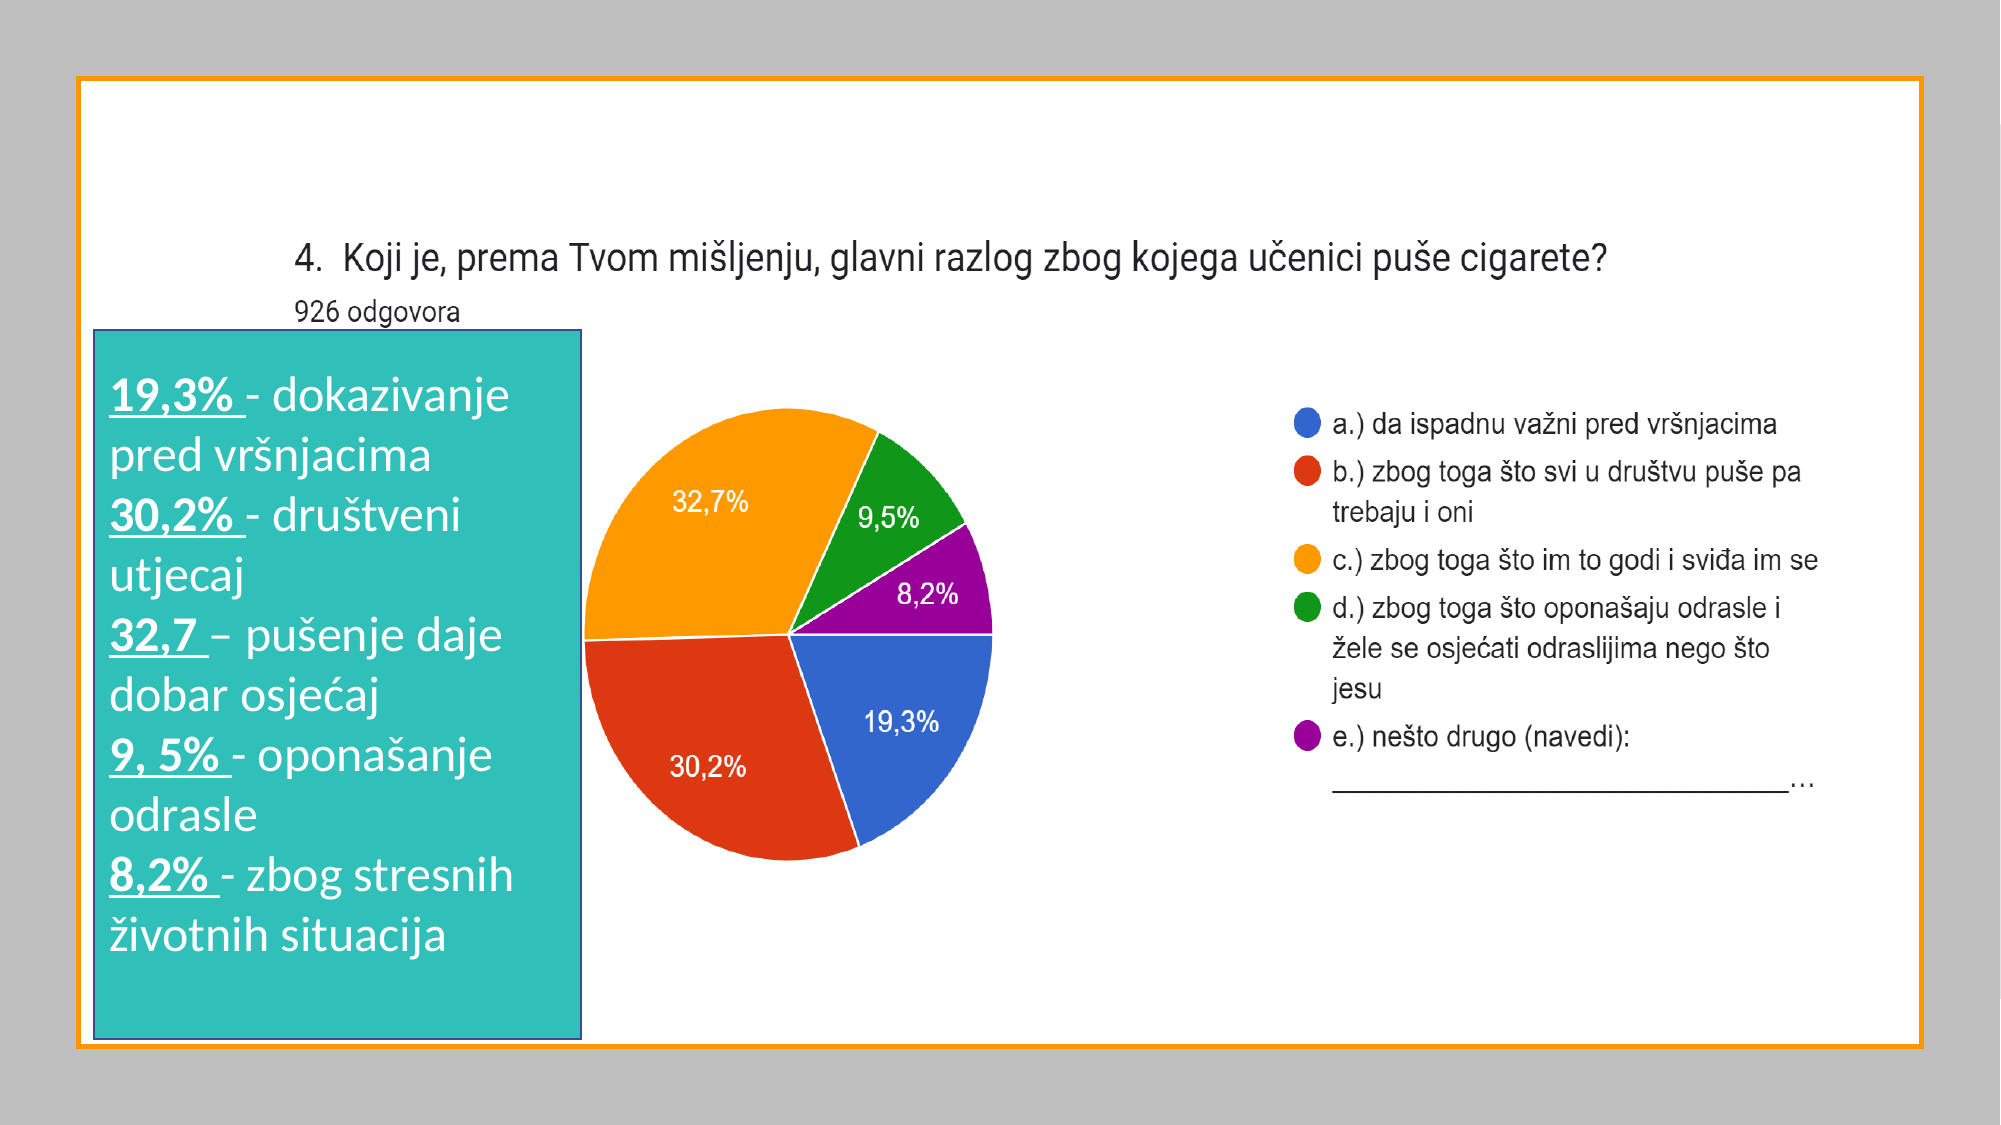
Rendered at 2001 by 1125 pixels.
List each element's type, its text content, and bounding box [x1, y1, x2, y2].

text_box 19,3% - dokazivanje pred vršnjacima 30,2% - društveni utjecaj 32,7 – pušenje daje dobar osjećaj 9, 5% - oponašanje odrasle 8,2% - zbog stresnih životnih situacija [94, 330, 581, 1039]
picture [239, 170, 1906, 947]
text_box [0, 0, 2000, 1125]
